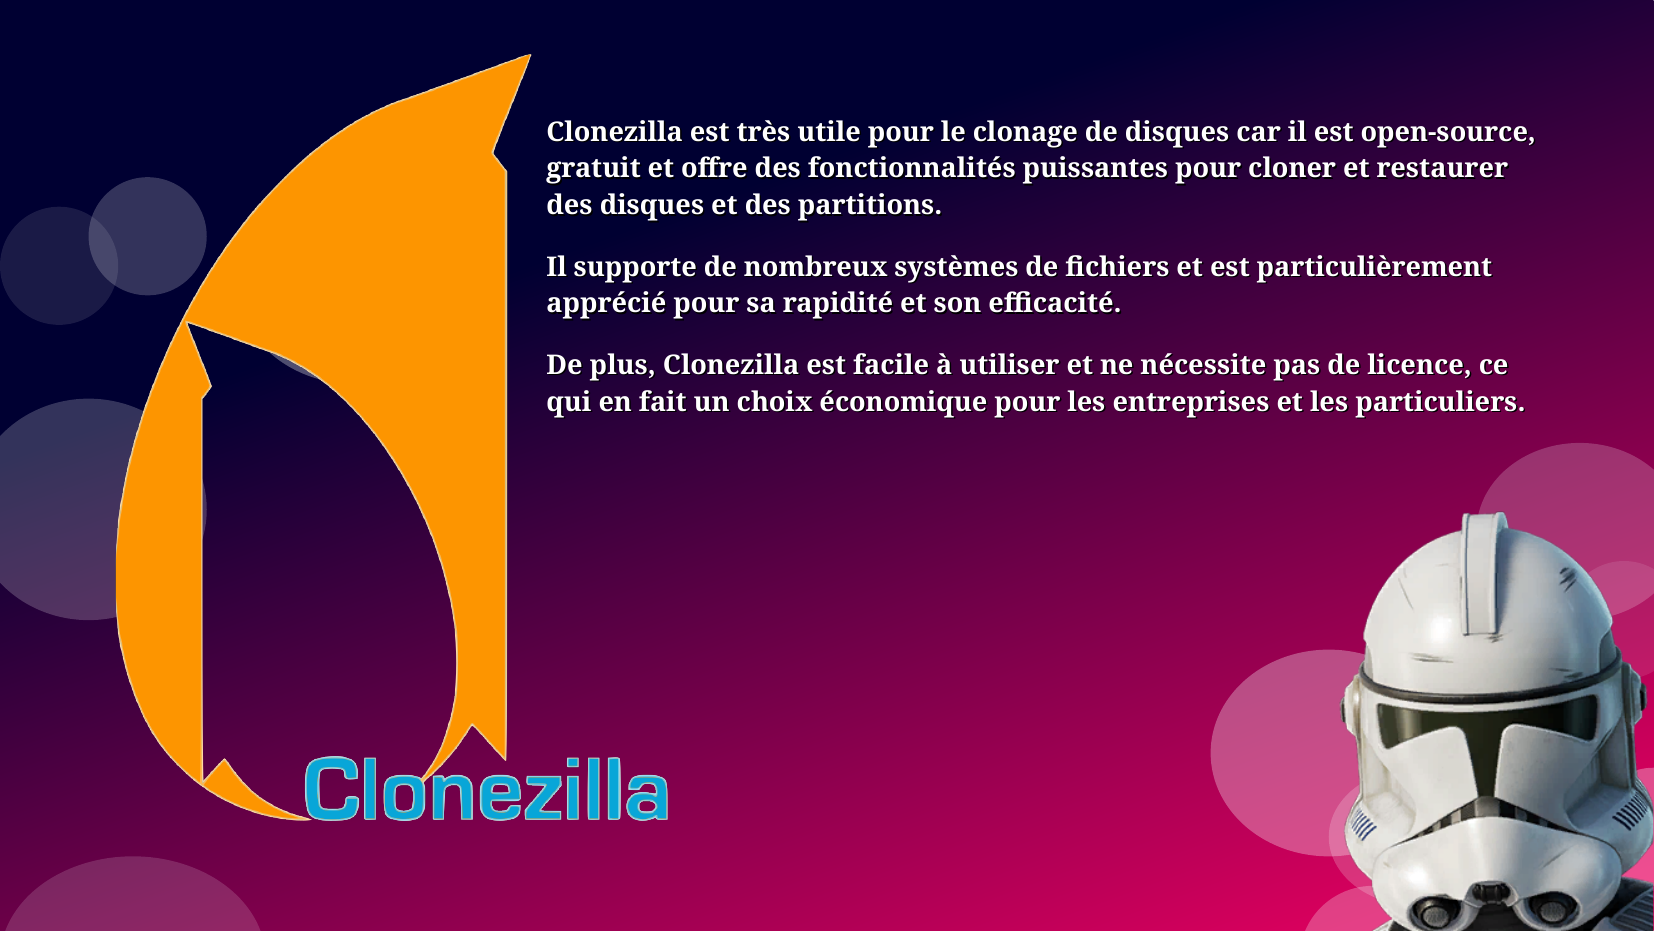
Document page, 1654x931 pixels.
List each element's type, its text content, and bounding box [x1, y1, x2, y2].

picture [1183, 468, 1654, 931]
picture [113, 41, 669, 829]
text_box Clonezilla est très utile pour le clonage de disques car il est open-source, gratuit et offre des fonctionnalités puissantes pour cloner et restaurer des disques et des partitions. Il supporte de nombreux systèmes de fichiers et est particulièrement apprécié pour sa rapidité et son efficacité. De plus, Clonezilla est facile à utiliser et ne nécessite pas de licence, ce qui en fait un choix économique pour les entreprises et les particuliers. [531, 105, 1572, 499]
